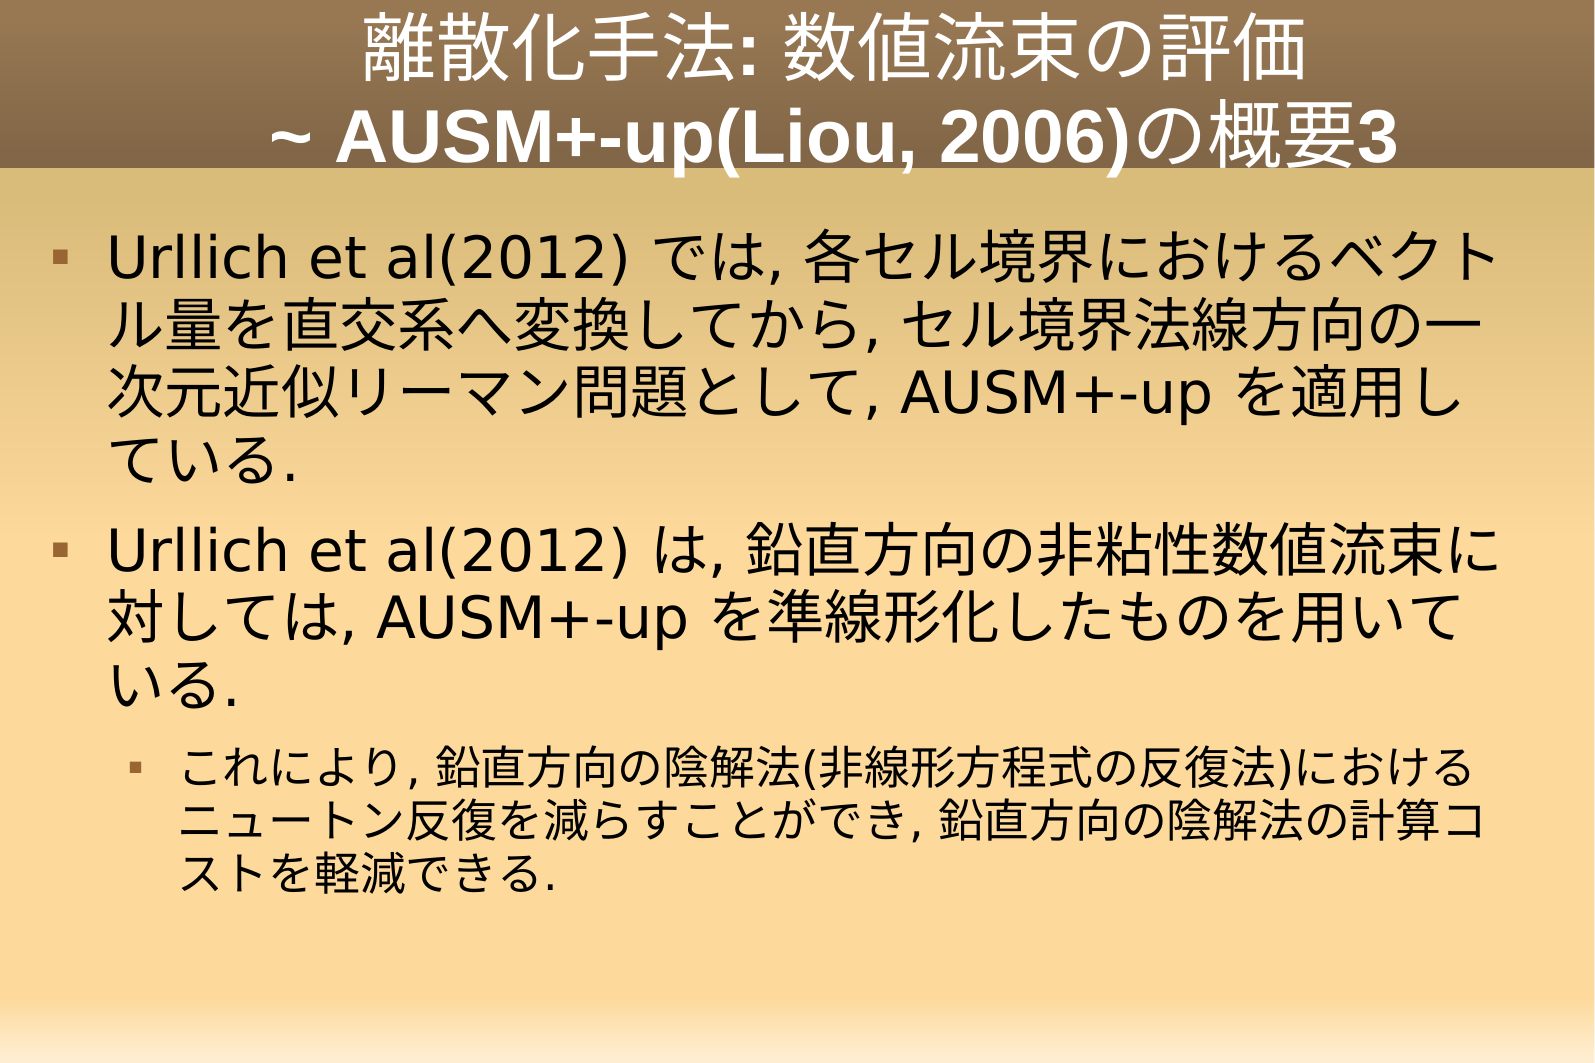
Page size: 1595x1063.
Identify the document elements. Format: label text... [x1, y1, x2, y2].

title 離散化手法: 数値流束の評価 ~ AUSM+-up(Liou, 2006)の概要3 [74, 0, 1595, 187]
list Urllich et al(2012) では, 各セル境界におけるベクトル量を直交系へ変換してから, セル境界法線方向の一次元近似リーマン問題として, AUSM+-up を適用している. Urllich et al(2012) は, 鉛直方向の非粘性数値流束に対しては, AUSM+-up を準線形化したものを用いている. これにより, 鉛直方向の陰解法(非線形方程式の反復法)におけるニュートン反復を減らすことができ, 鉛直方向の陰解法の計算コストを軽減できる. [35, 224, 1518, 926]
picture [0, 0, 1595, 1063]
